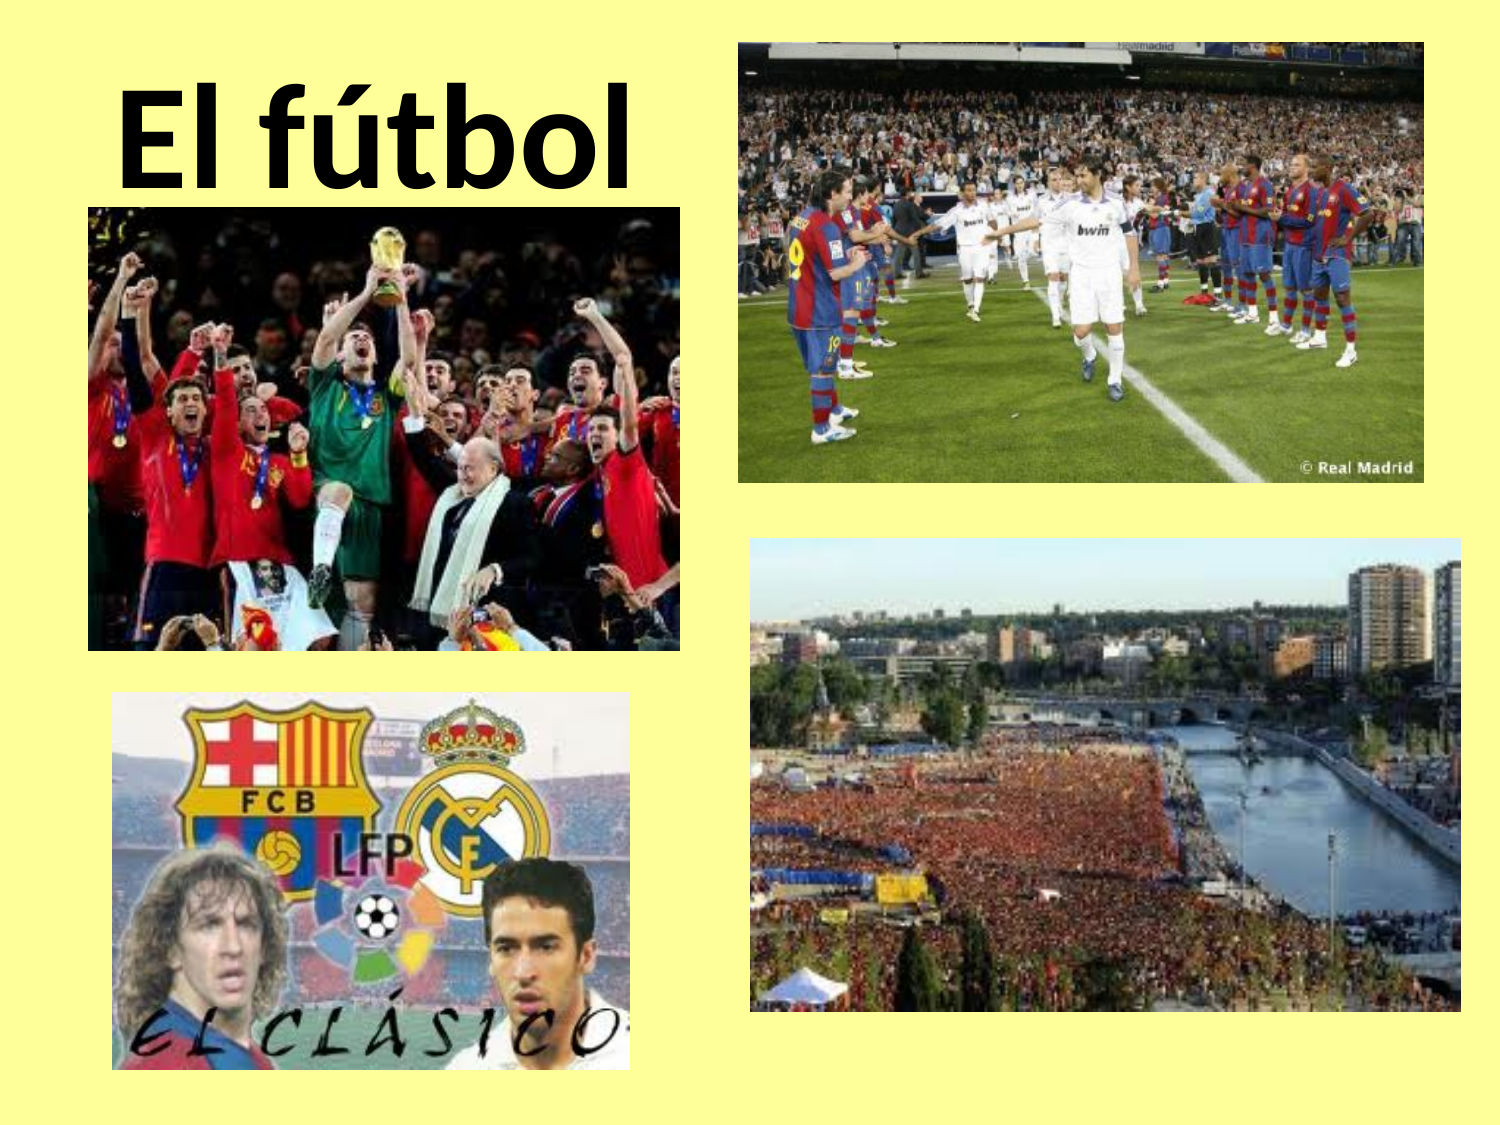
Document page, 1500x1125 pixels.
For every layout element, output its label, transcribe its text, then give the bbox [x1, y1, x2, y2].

picture [88, 207, 680, 651]
text_box El fútbol [100, 31, 680, 207]
picture [112, 692, 630, 1070]
picture [738, 42, 1424, 483]
picture [750, 538, 1461, 1012]
